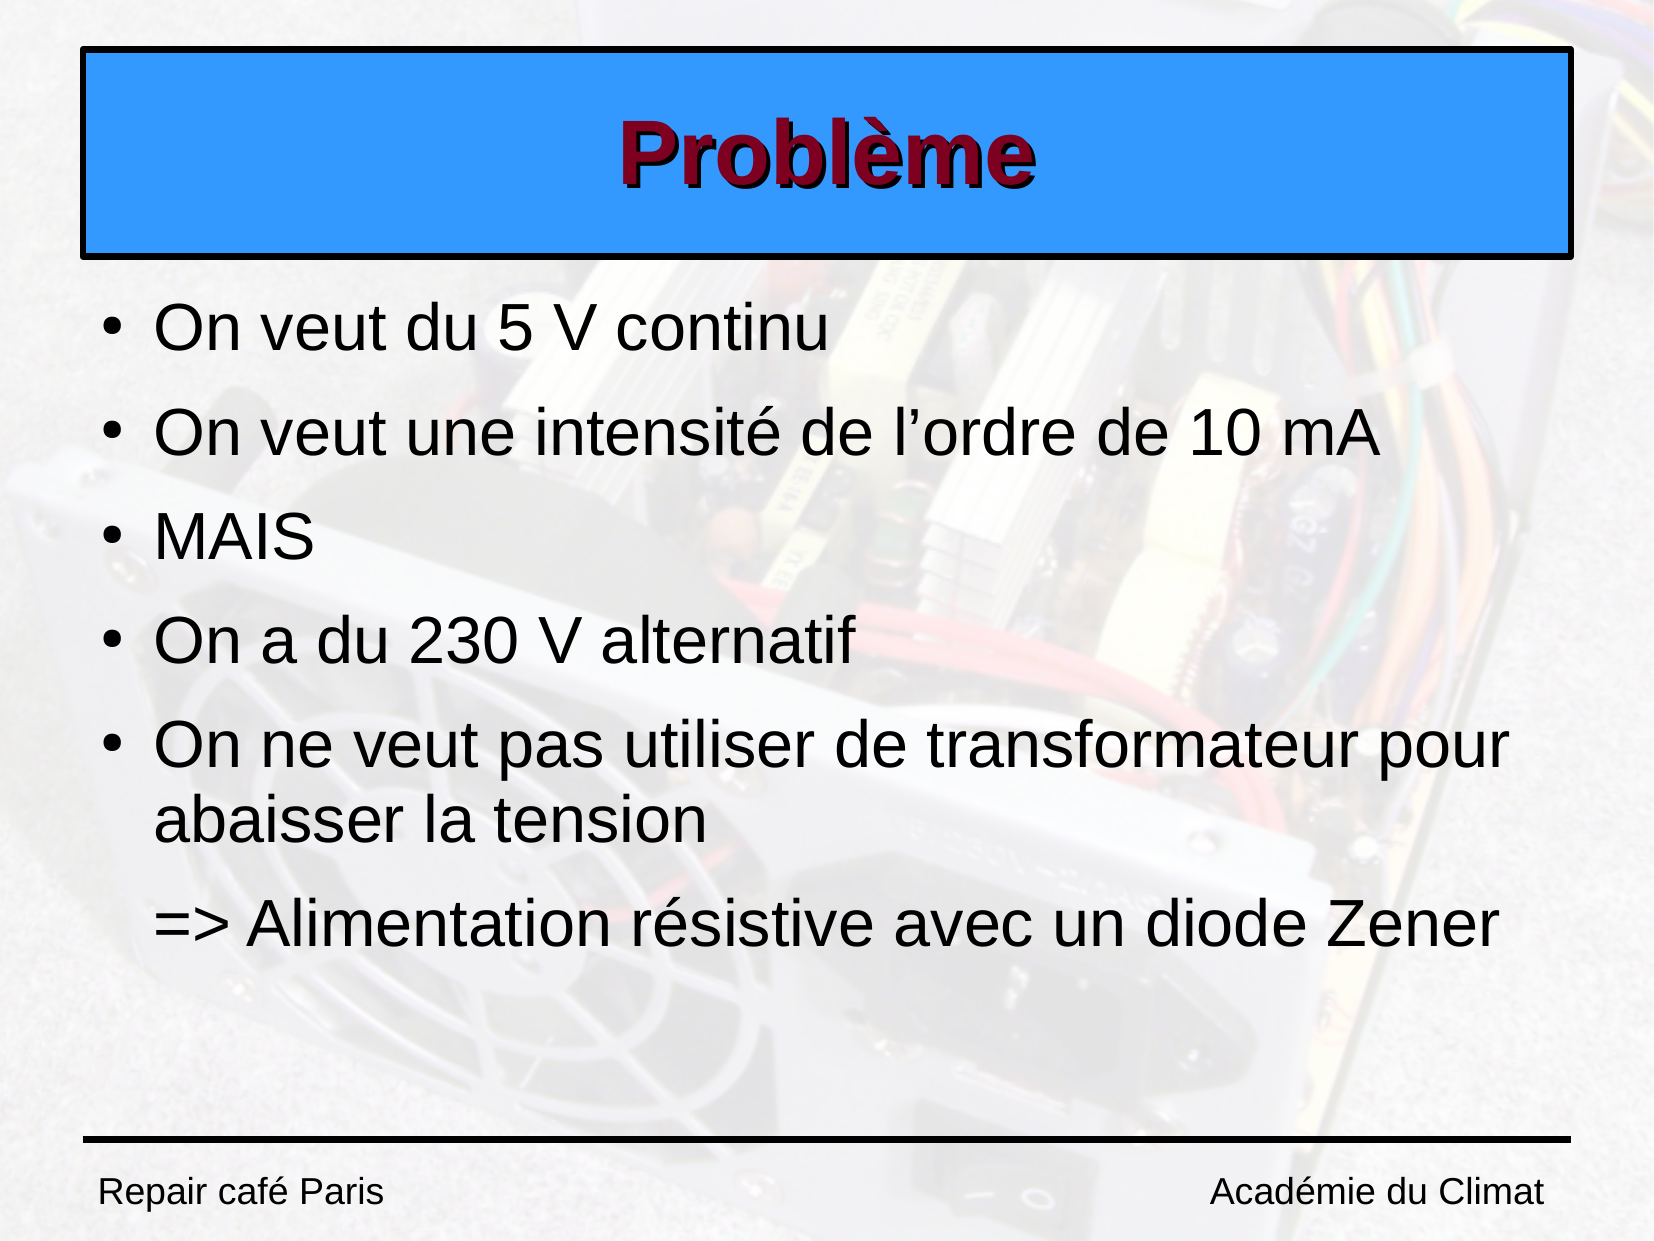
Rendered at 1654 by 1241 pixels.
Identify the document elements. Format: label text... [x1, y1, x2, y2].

text_box Repair café Paris Académie du Climat [82, 1163, 1571, 1220]
title Problème [82, 49, 1571, 257]
picture [0, 0, 1654, 1241]
list On veut du 5 V continu On veut une intensité de l’ordre de 10 mA MAIS On a du 230 V alternatif On ne veut pas utiliser de transformateur pour abaisser la tension => Alimentation résistive avec un diode Zener [82, 290, 1571, 1037]
